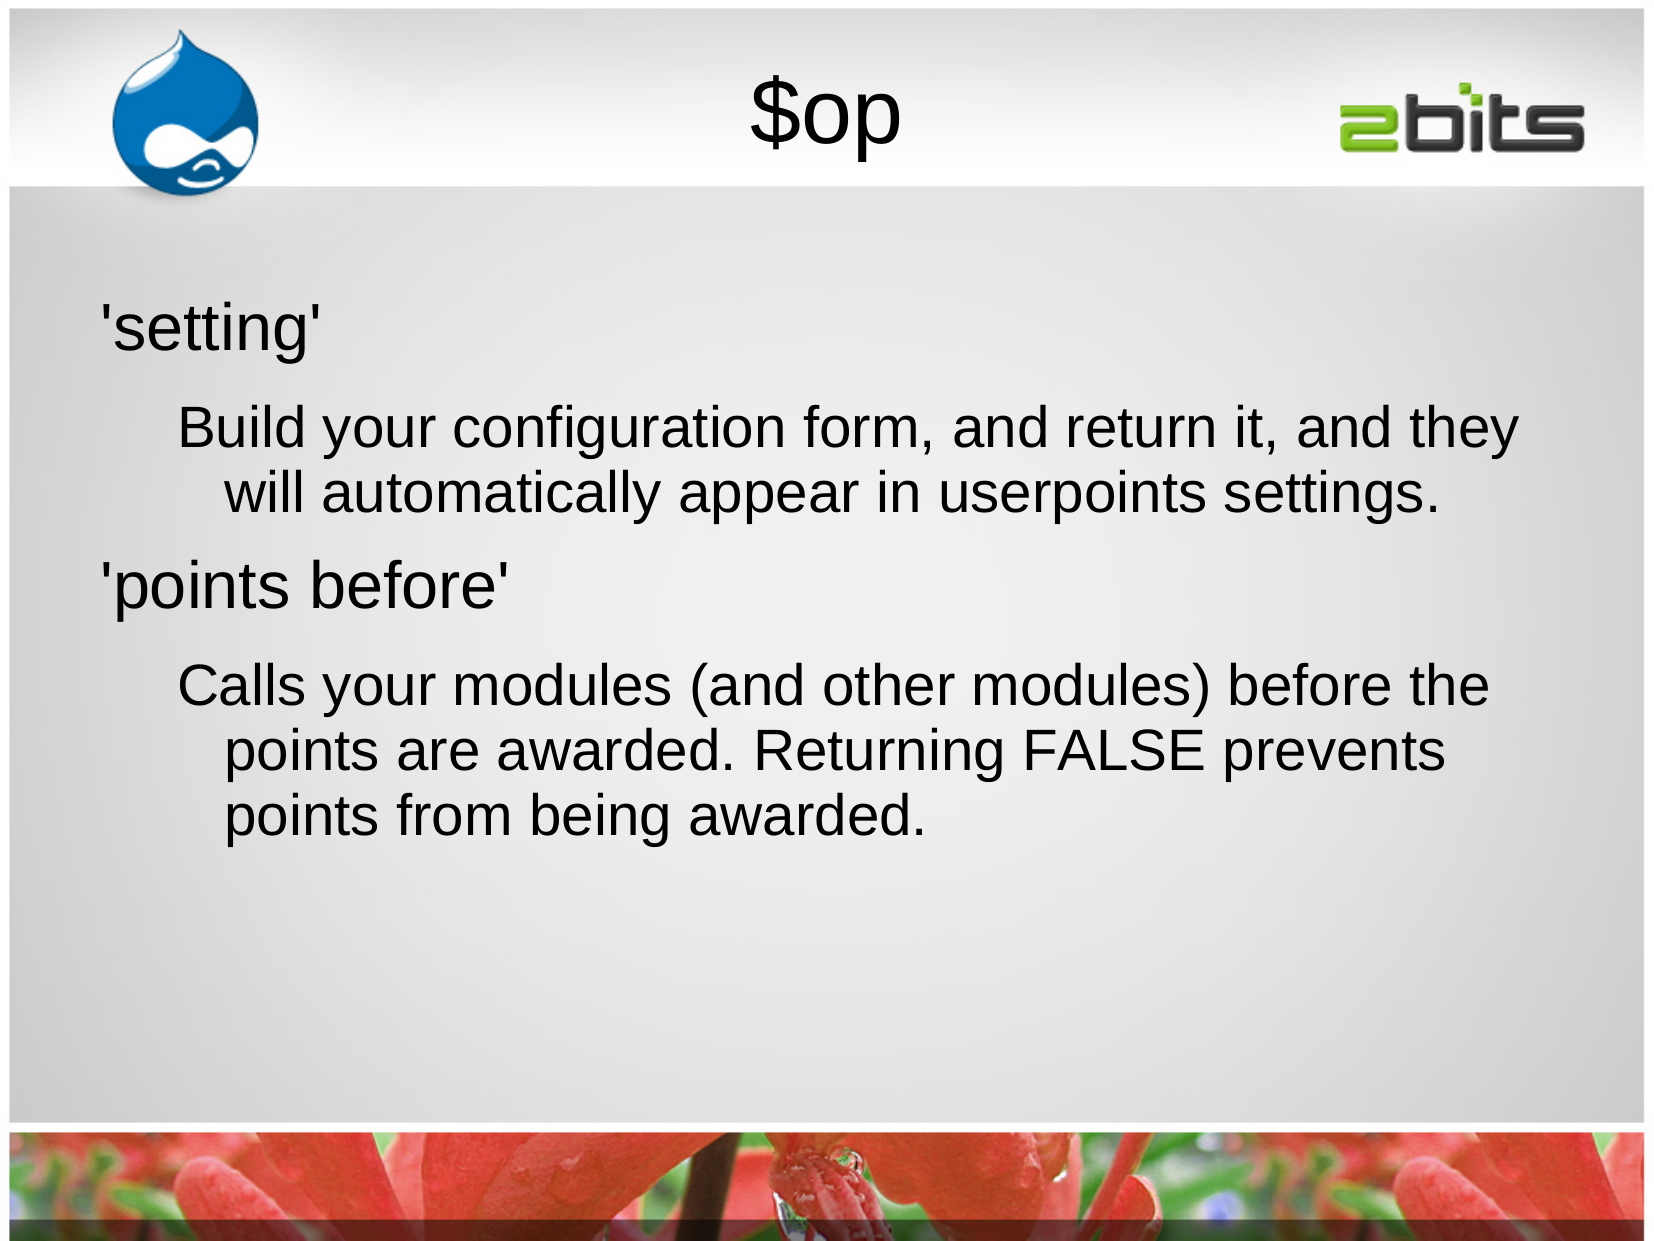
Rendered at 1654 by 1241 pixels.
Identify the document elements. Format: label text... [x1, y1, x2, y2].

list 'setting' Build your configuration form, and return it, and they will automatically appear in userpoints settings. 'points before' Calls your modules (and other modules) before the points are awarded. Returning FALSE prevents points from being awarded. [82, 290, 1571, 1094]
picture [0, 0, 1654, 1241]
title $op [82, 15, 1571, 208]
